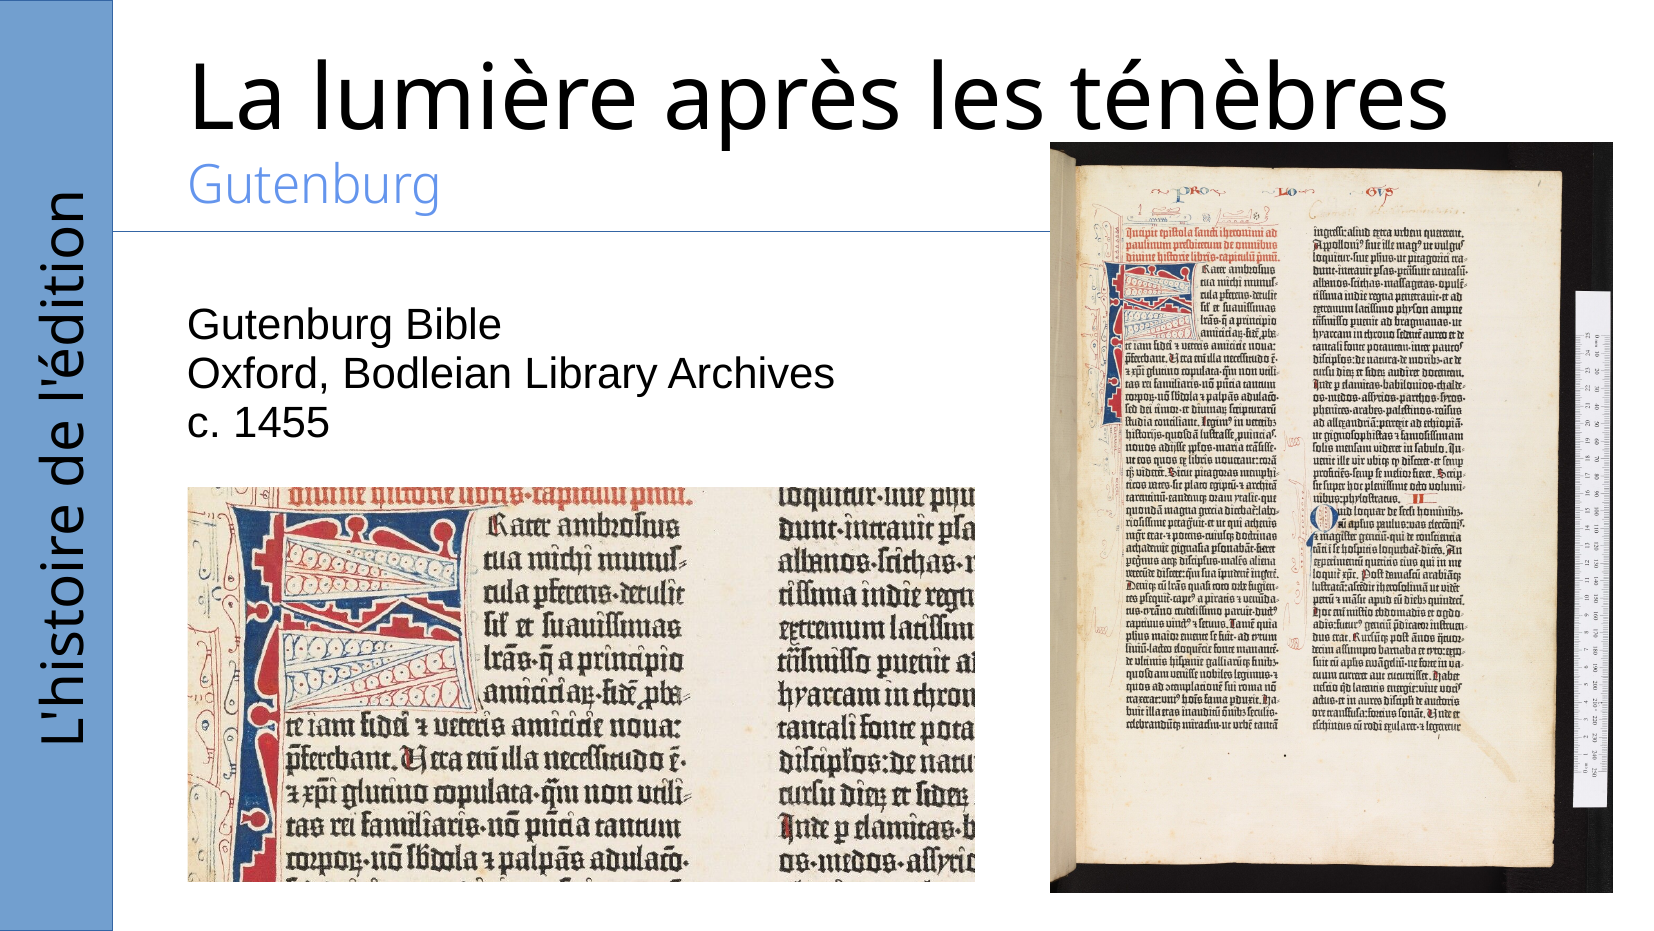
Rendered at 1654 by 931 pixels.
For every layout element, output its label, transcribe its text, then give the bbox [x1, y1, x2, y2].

text_box [0, 0, 113, 931]
title La lumière après les ténèbres [187, 33, 1571, 125]
title Gutenburg [187, 125, 1571, 231]
title Gutenburg [187, 232, 1050, 239]
text_box L'histoire de l'édition [13, 37, 105, 901]
text_box Gutenburg Bible Oxford, Bodleian Library Archives c. 1455 [186, 300, 976, 526]
picture [1050, 142, 1613, 893]
picture [187, 487, 976, 882]
